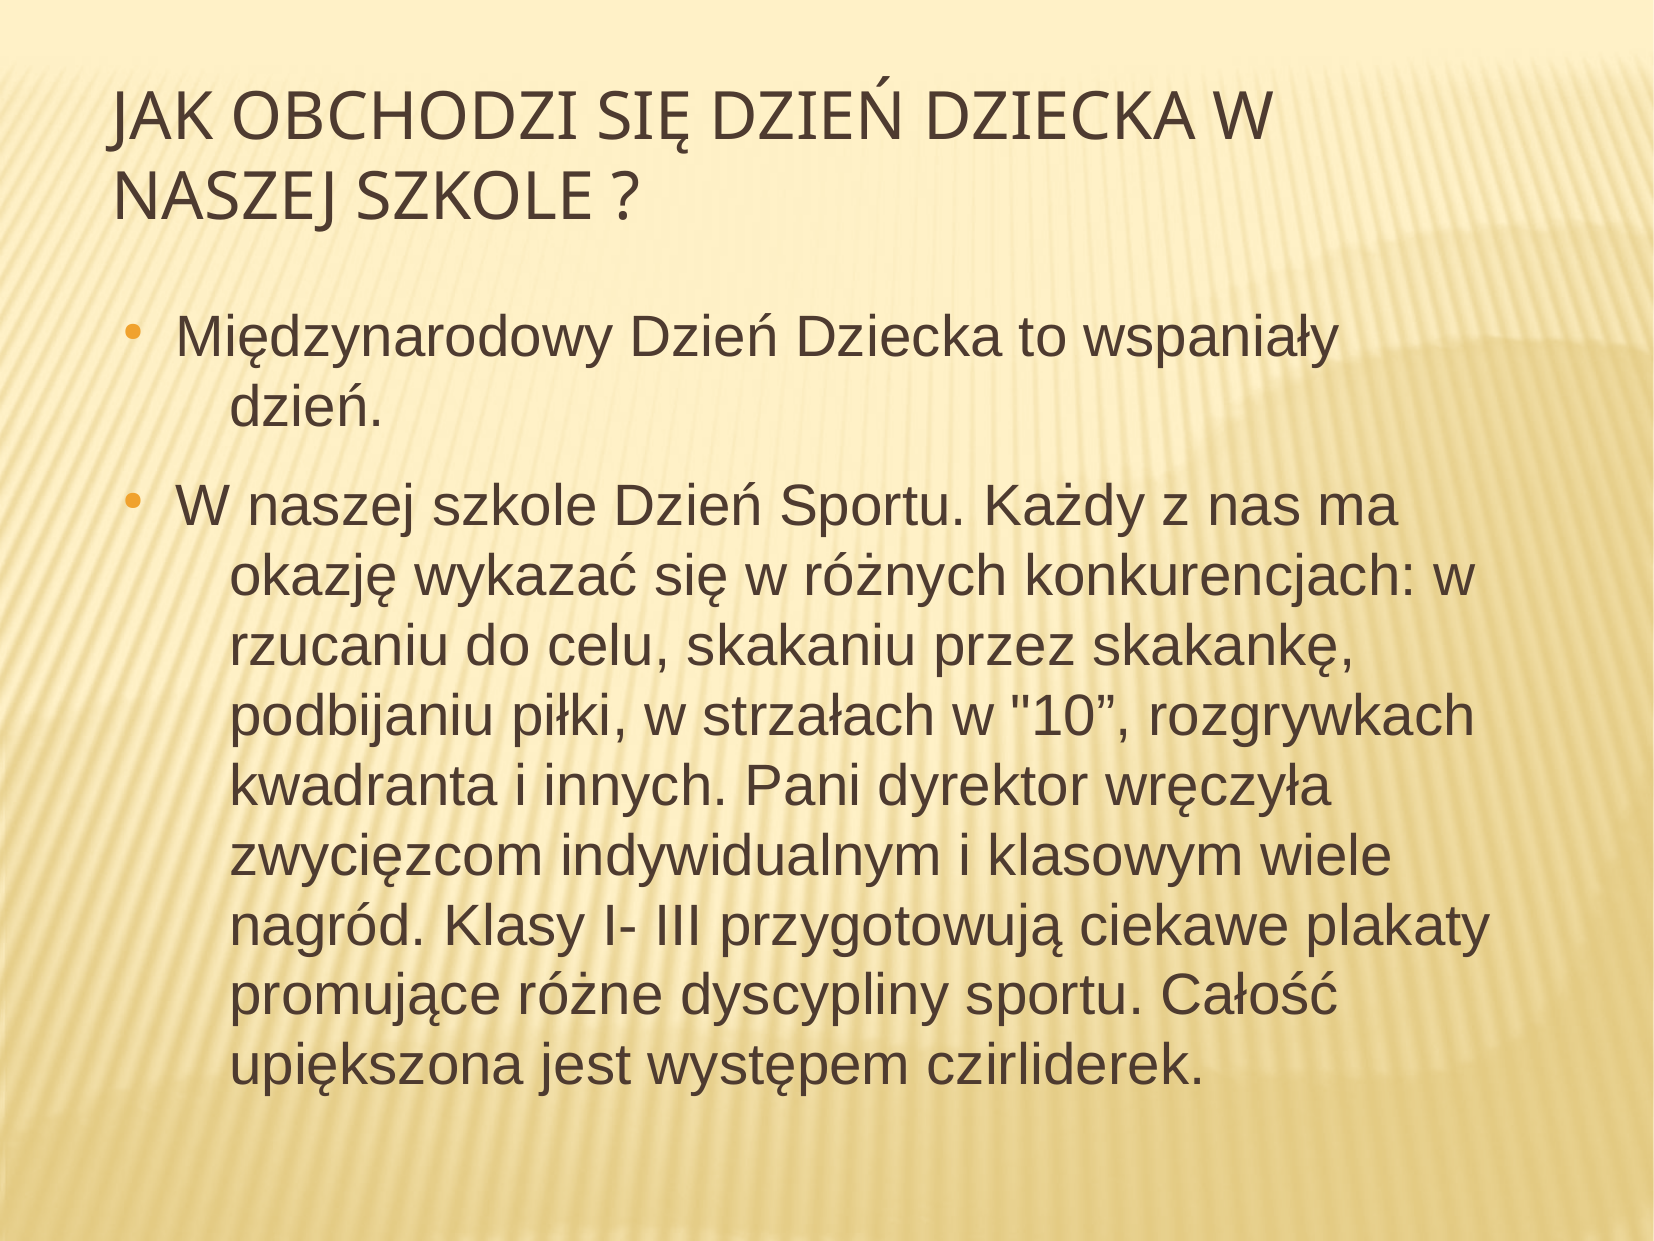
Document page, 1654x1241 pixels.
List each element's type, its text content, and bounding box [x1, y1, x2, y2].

title Jak obchodzi się dzień dziecka w naszej szkole ? [94, 49, 1489, 257]
list Międzynarodowy Dzień Dziecka to wspaniały dzień. W naszej szkole Dzień Sportu. Każdy z nas ma okazję wykazać się w różnych konkurencjach: w rzucaniu do celu, skakaniu przez skakankę, podbijaniu piłki, w strzałach w "10”, rozgrywkach kwadranta i innych. Pani dyrektor wręczyła zwycięzcom indywidualnym i klasowym wiele nagród. Klasy I- III przygotowują ciekawe plakaty promujące różne dyscypliny sportu. Całość upiększona jest występem czirliderek. [70, 290, 1512, 1109]
